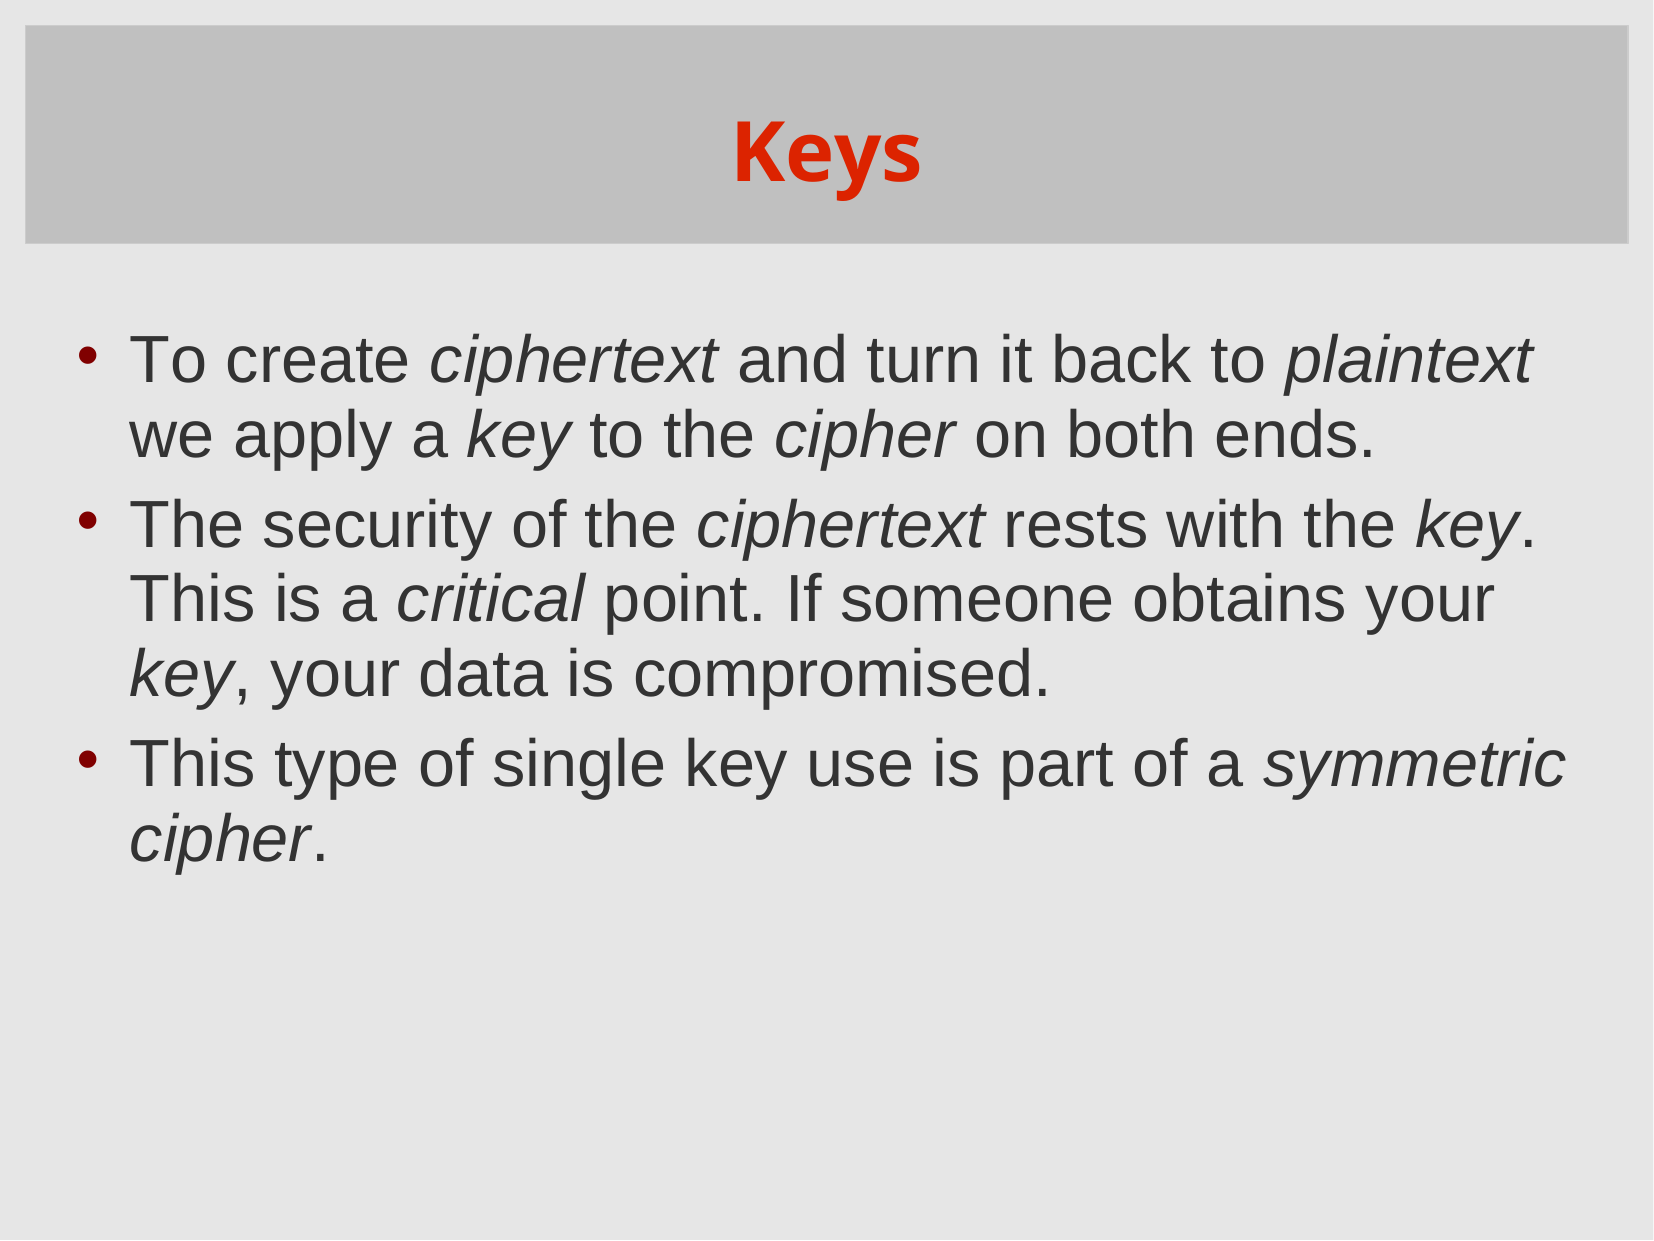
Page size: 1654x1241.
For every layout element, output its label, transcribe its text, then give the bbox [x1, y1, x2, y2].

title Keys [121, 46, 1532, 253]
list To create ciphertext and turn it back to plaintext we apply a key to the cipher on both ends. The security of the ciphertext rests with the key. This is a critical point. If someone obtains your key, your data is compromised. This type of single key use is part of a symmetric cipher. [59, 322, 1593, 1116]
